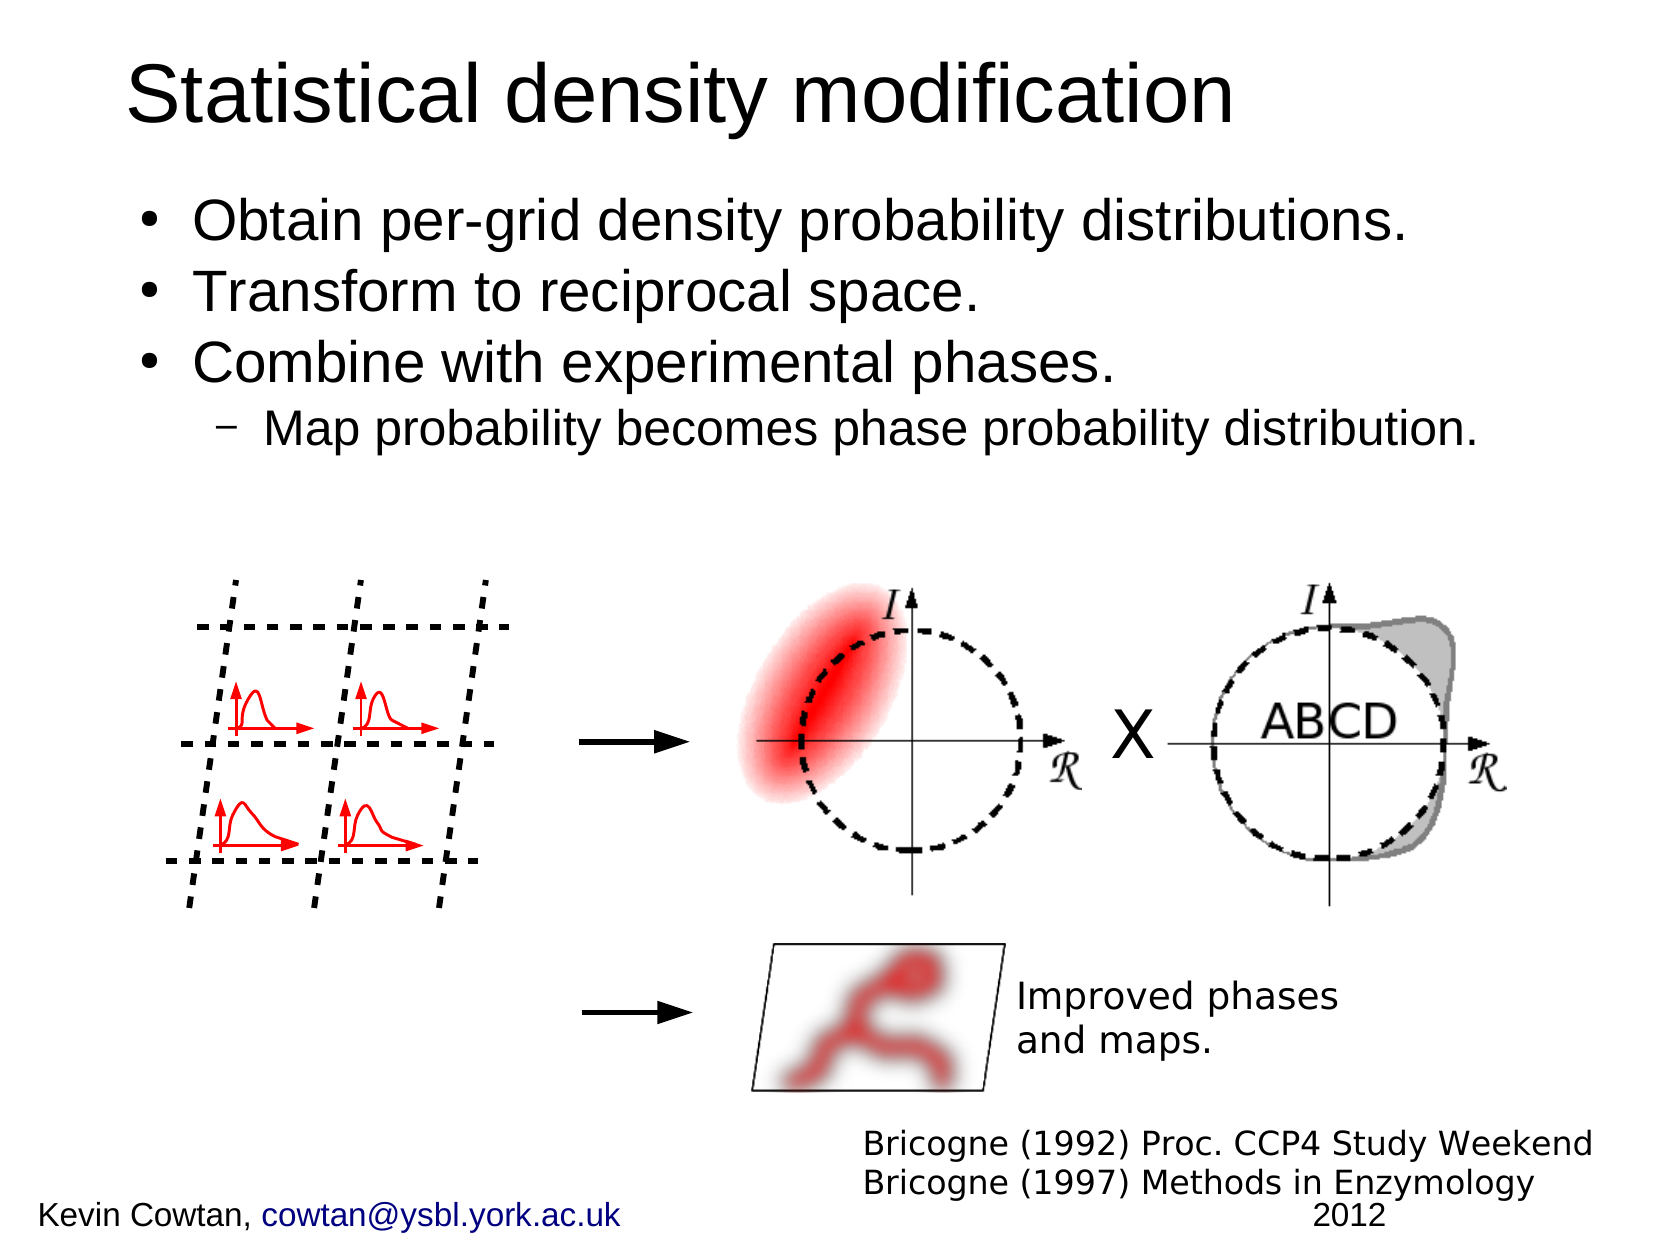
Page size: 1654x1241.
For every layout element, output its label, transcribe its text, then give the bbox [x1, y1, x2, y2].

text_box X [1110, 696, 1154, 811]
text_box Bricogne (1992) Proc. CCP4 Study Weekend Bricogne (1997) Methods in Enzymology [862, 1125, 1613, 1218]
text_box Improved phases and maps. [1016, 975, 1340, 1063]
picture [732, 565, 1082, 911]
title Statistical density modification [125, 37, 1538, 151]
list Obtain per-grid density probability distributions. Transform to reciprocal space. Combine with experimental phases. Map probability becomes phase probability distribution. [121, 187, 1534, 1127]
picture [1154, 560, 1507, 922]
picture [750, 943, 1006, 1093]
